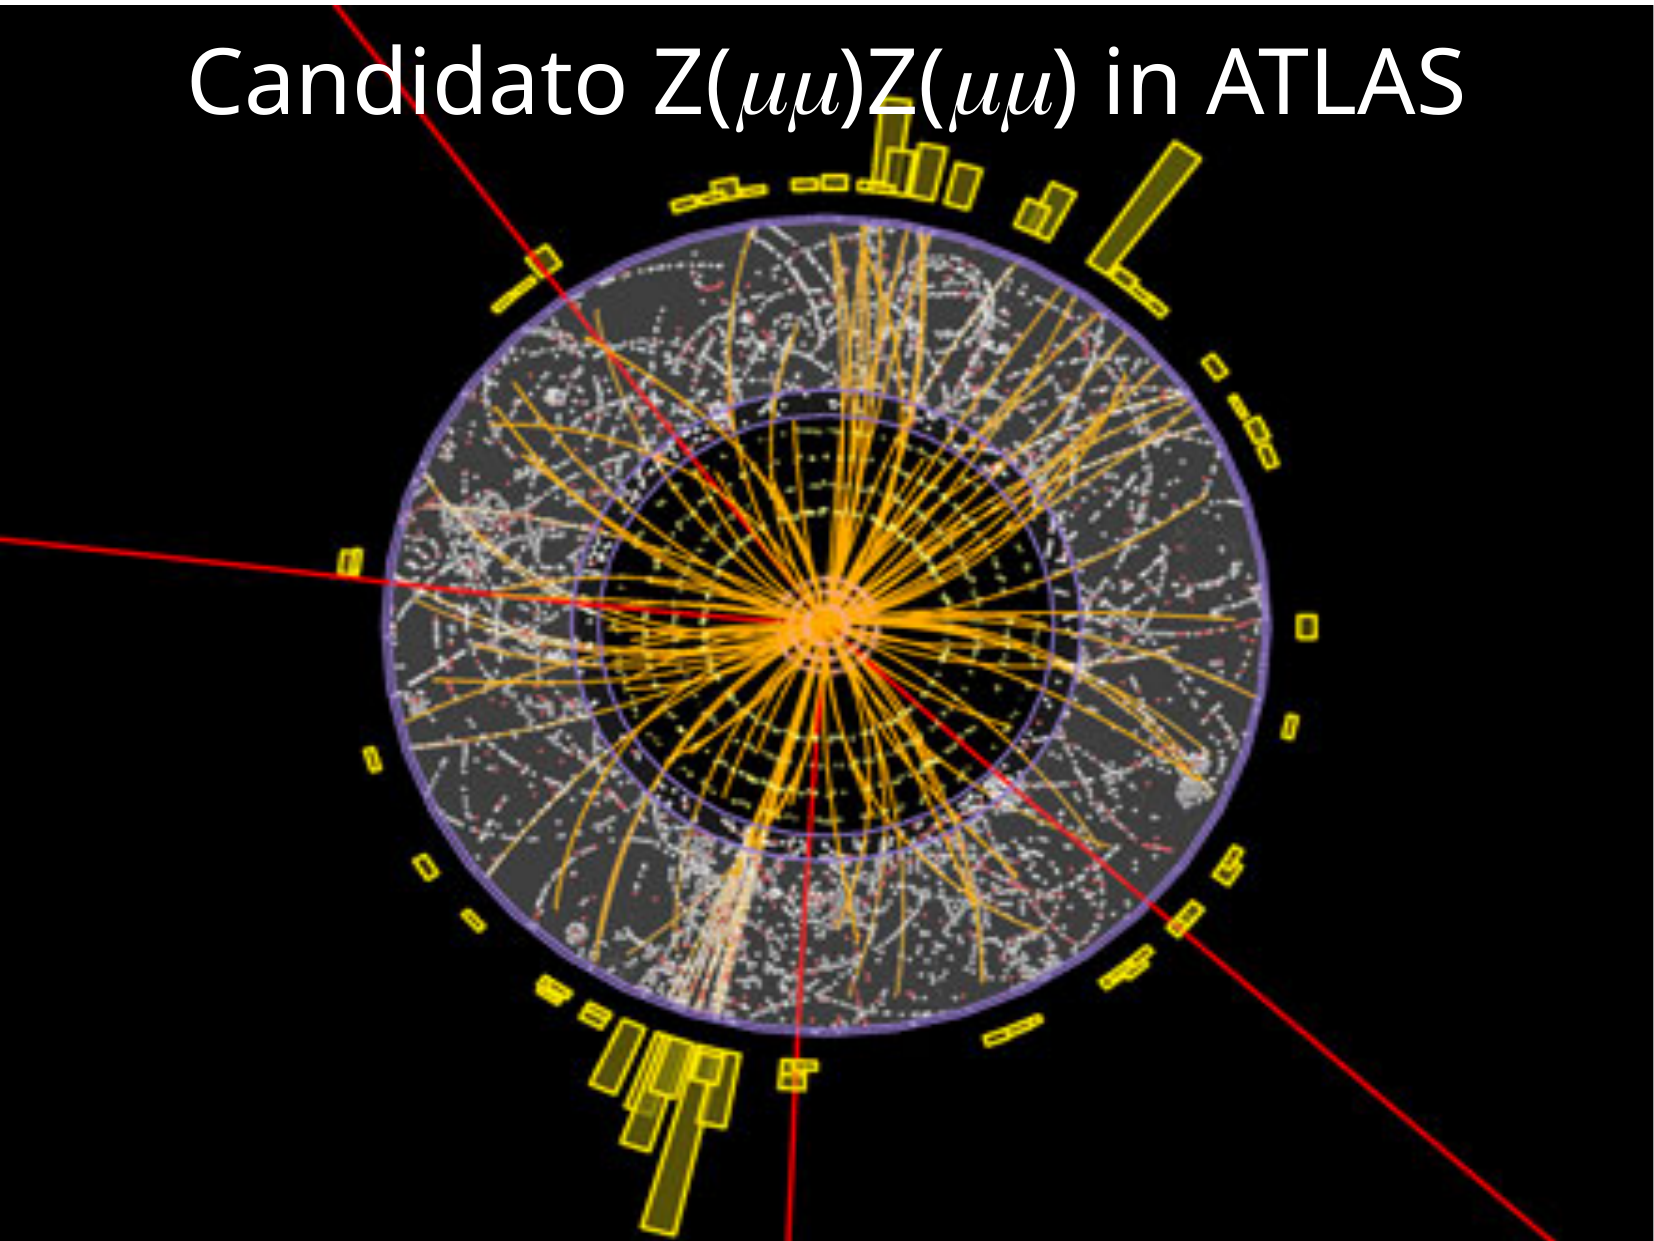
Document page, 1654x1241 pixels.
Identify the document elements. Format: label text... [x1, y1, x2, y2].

picture [0, 5, 1654, 1241]
title Candidato Z(mm)Z(mm) in ATLAS [41, 8, 1613, 151]
